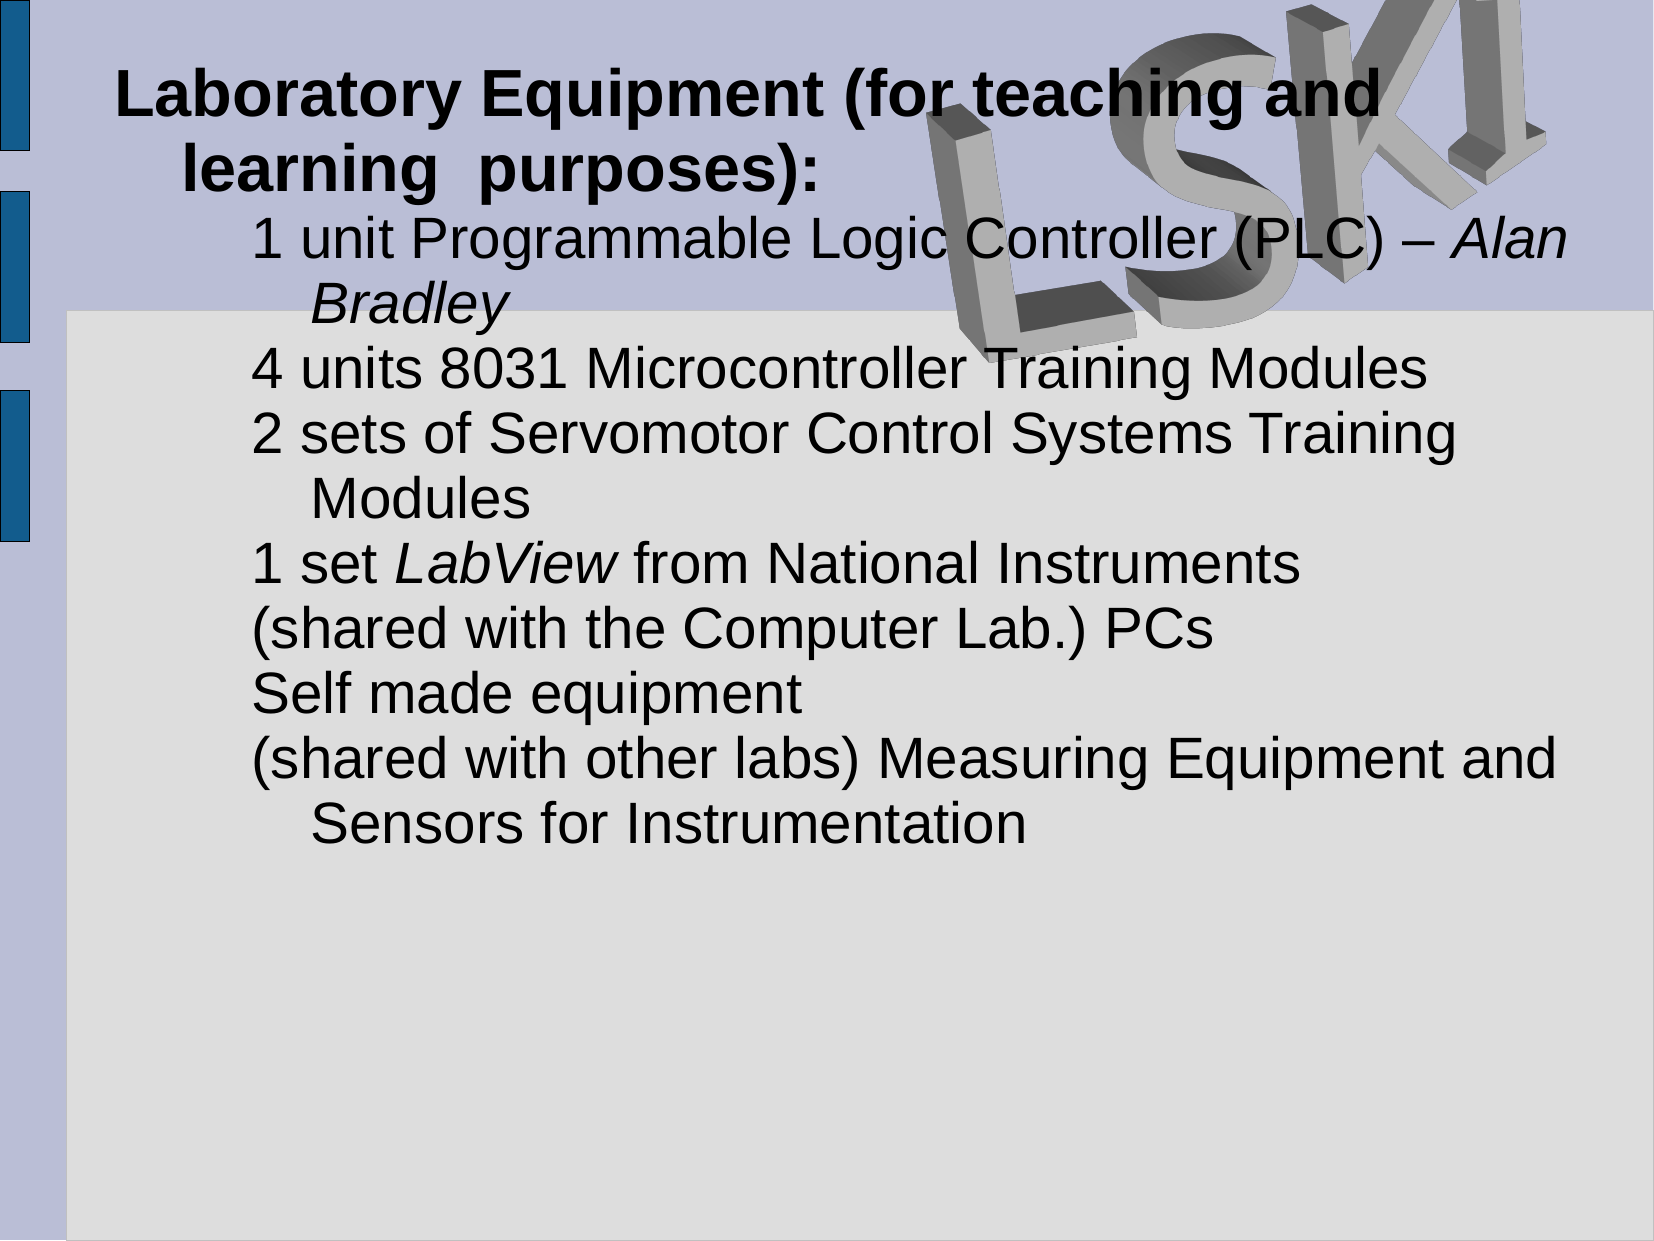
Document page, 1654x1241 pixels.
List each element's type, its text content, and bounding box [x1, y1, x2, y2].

text_box Laboratory Equipment (for teaching and learning purposes): 1 unit Programmable Logic Controller (PLC) – Alan Bradley 4 units 8031 Microcontroller Training Modules 2 sets of Servomotor Control Systems Training Modules 1 set LabView from National Instruments (shared with the Computer Lab.) PCs Self made equipment (shared with other labs) Measuring Equipment and Sensors for Instrumentation [88, 48, 1595, 1123]
